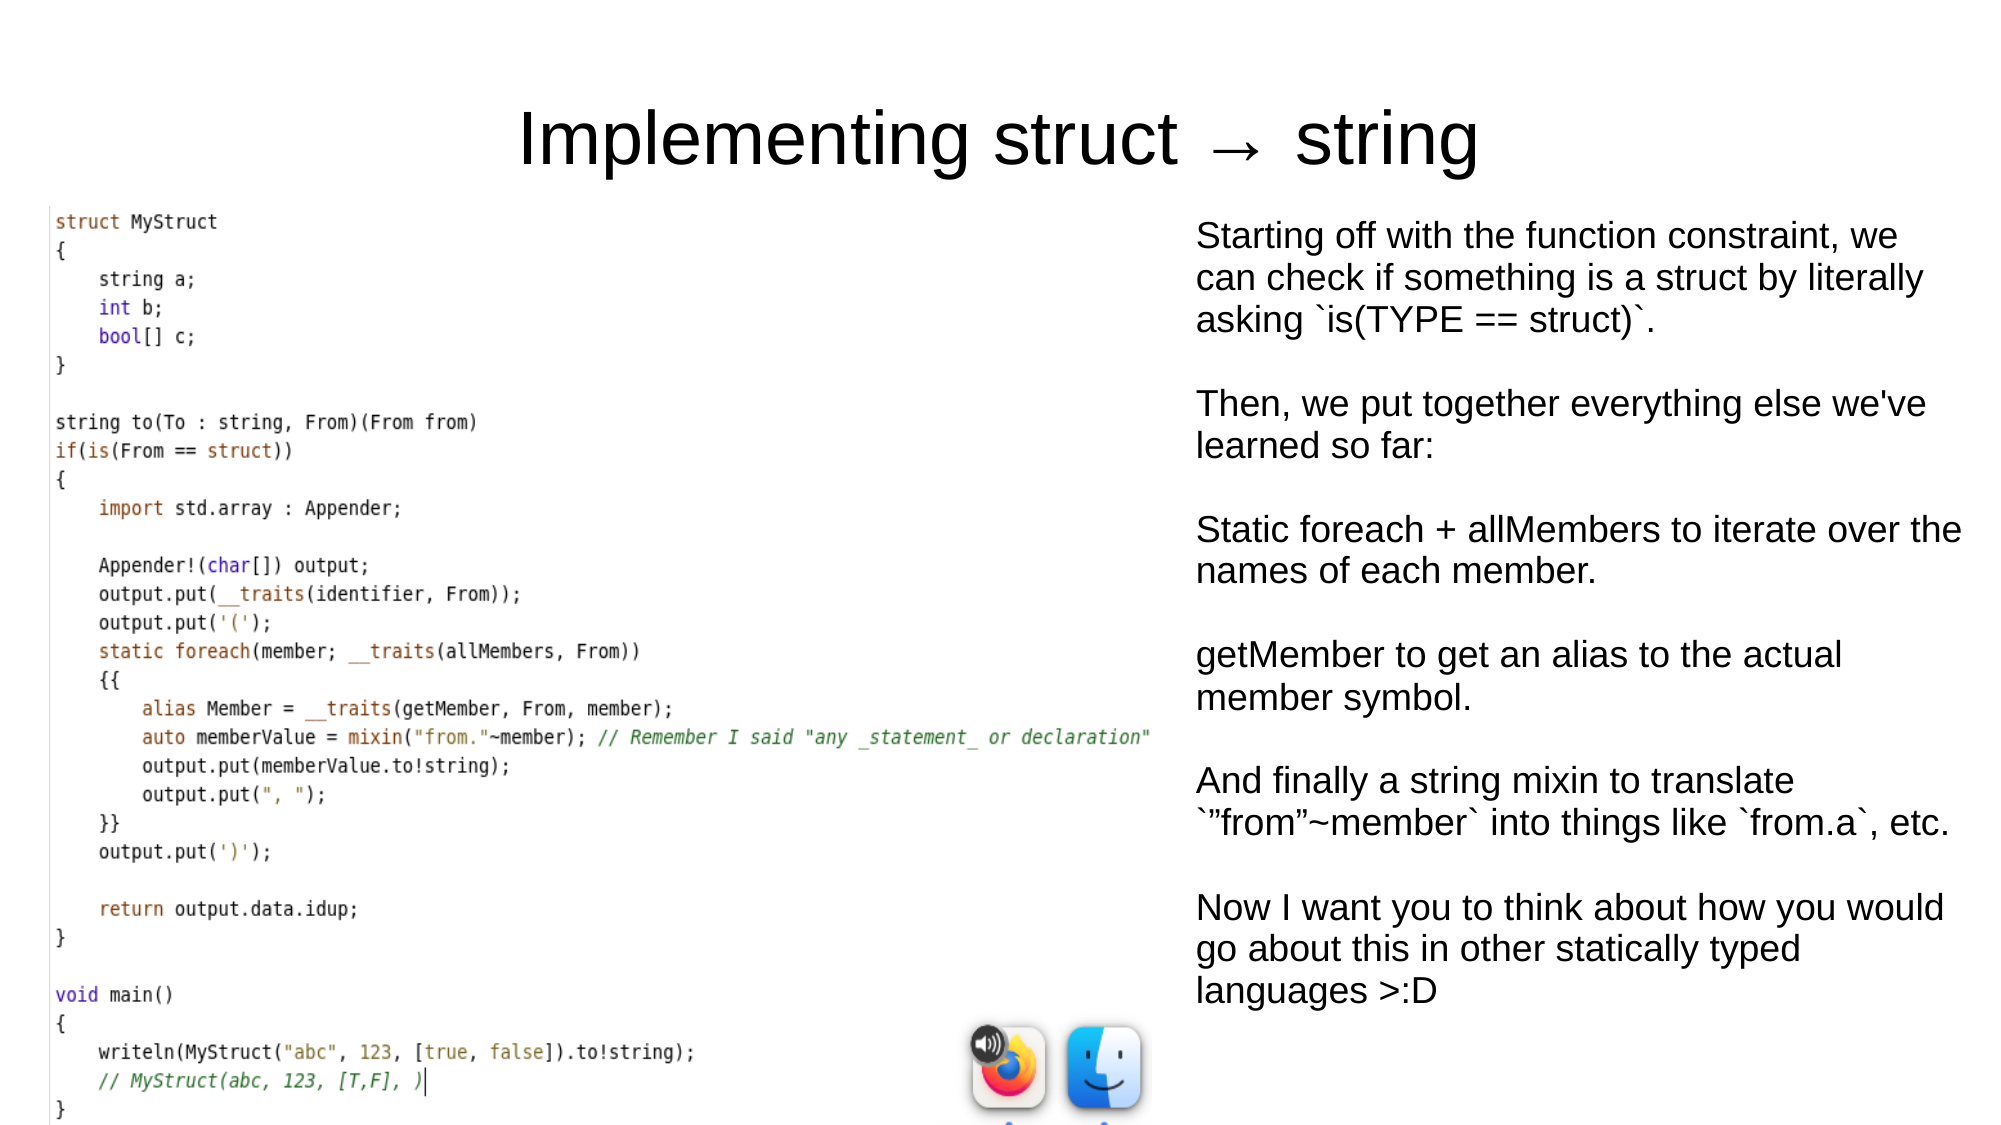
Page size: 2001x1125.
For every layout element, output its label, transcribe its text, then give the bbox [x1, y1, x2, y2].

picture [49, 206, 1152, 1125]
title Implementing struct → string [99, 44, 1900, 233]
text_box Starting off with the function constraint, we can check if something is a struct by literally asking `is(TYPE == struct)`. Then, we put together everything else we've learned so far: Static foreach + allMembers to iterate over the names of each member. getMember to get an alias to the actual member symbol. And finally a string mixin to translate `”from”~member` into things like `from.a`, etc. Now I want you to think about how you would go about this in other statically typed languages >:D [1181, 206, 1979, 1020]
